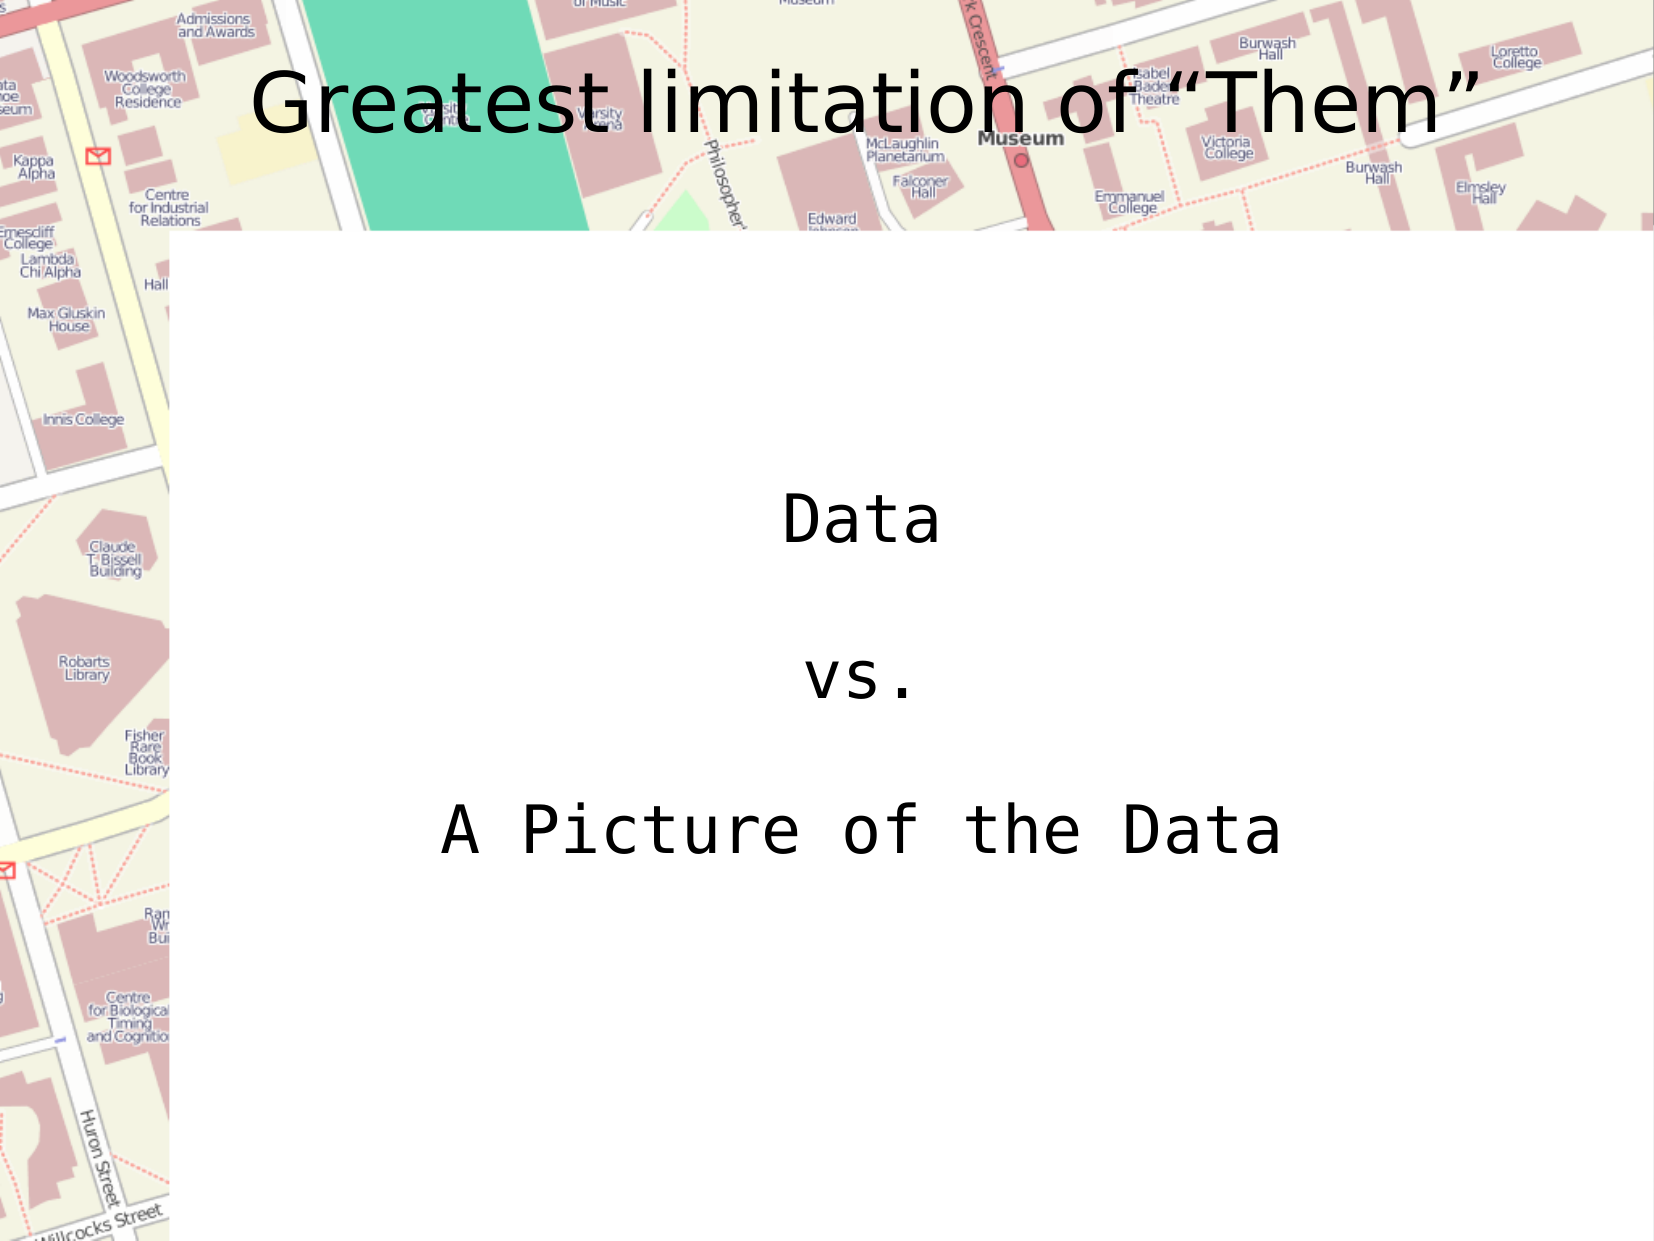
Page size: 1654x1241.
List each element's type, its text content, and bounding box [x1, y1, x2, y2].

subtitle Data vs. A Picture of the Data [187, 337, 1538, 1013]
picture [0, 0, 1654, 1241]
title Greatest limitation of “Them” [124, 0, 1613, 208]
